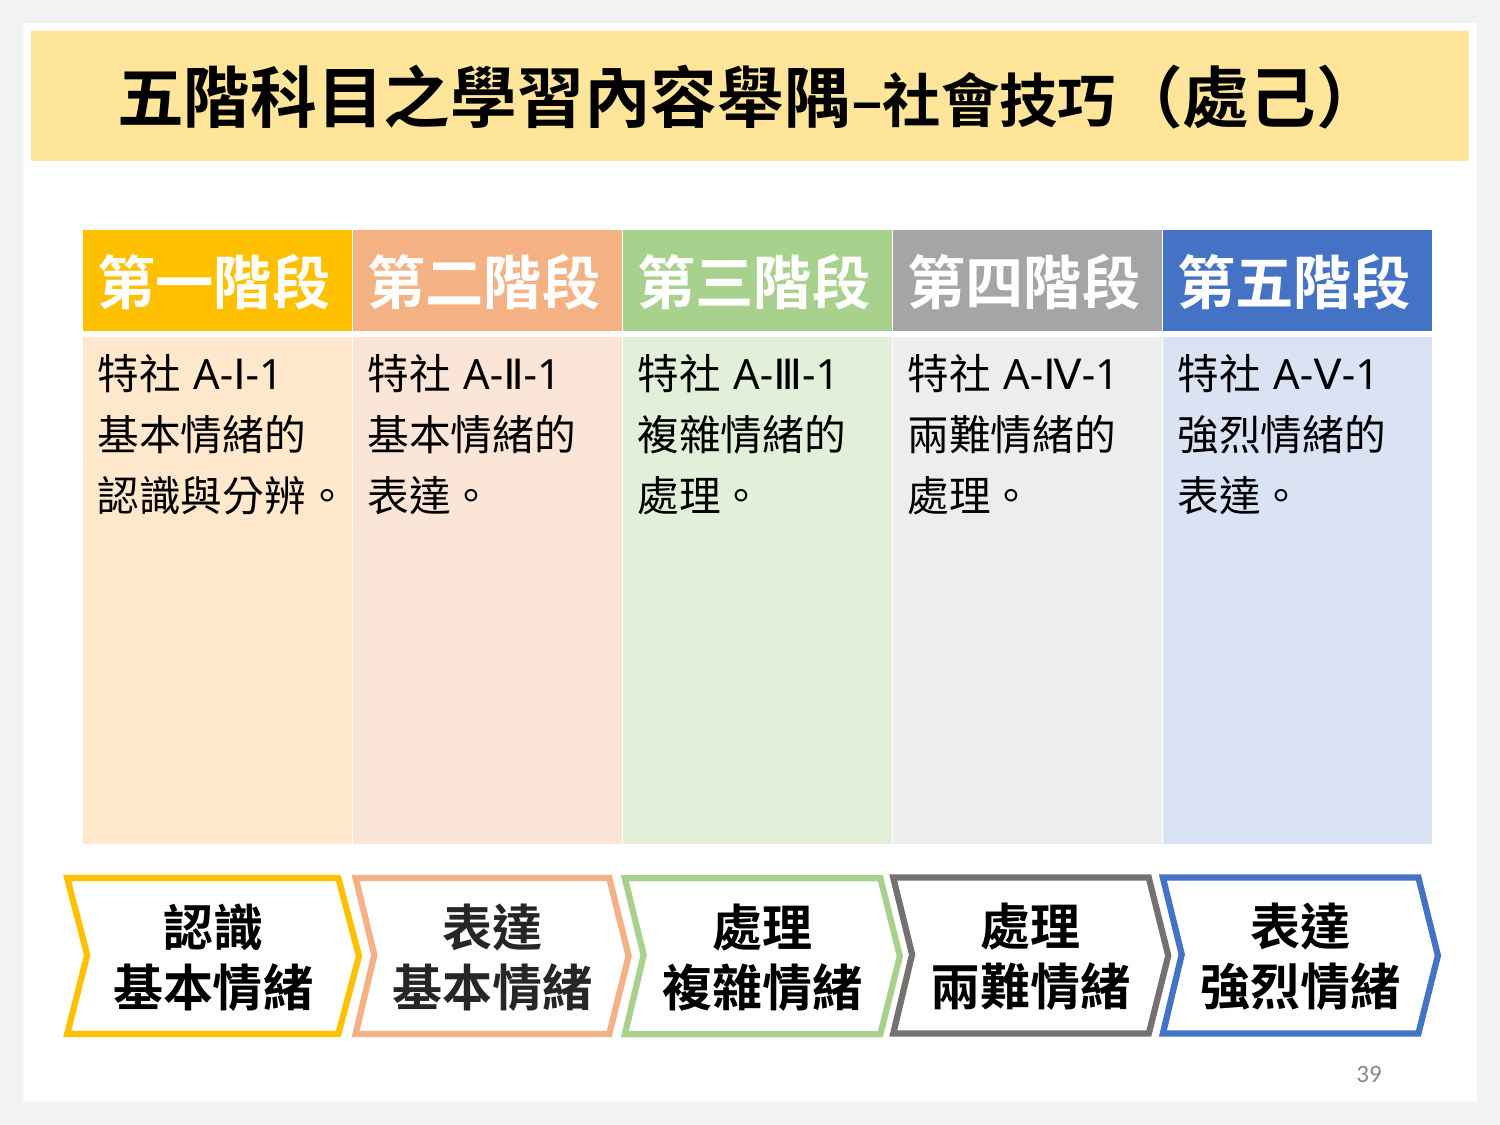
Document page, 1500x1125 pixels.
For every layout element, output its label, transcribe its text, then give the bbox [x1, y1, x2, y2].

text_box 認識 基本情緒 [67, 878, 359, 1034]
text_box 表達 基本情緒 [355, 878, 629, 1034]
table_header 第四階段 [893, 230, 1162, 331]
text_box 表達 強烈情緒 [1162, 877, 1438, 1034]
table_header 第五階段 [1163, 230, 1432, 331]
table_header 第一階段 [83, 230, 352, 331]
table_cell 特社A-Ⅳ-1 兩難情緒的處理。 [893, 337, 1162, 844]
table_header 第二階段 [353, 230, 622, 331]
table_header 第三階段 [623, 230, 892, 331]
slide_number <編號> [1059, 1042, 1397, 1103]
table_cell 特社A-Ⅴ-1 強烈情緒的表達。 [1163, 337, 1432, 844]
text_box 處理 複雜情緒 [624, 878, 900, 1035]
text_box 五階科目之學習內容舉隅–社會技巧（處己） [31, 30, 1469, 161]
table_cell 特社A-Ⅱ-1 基本情緒的表達。 [353, 337, 622, 844]
table_cell 特社A-Ⅰ-1 基本情緒的認識與分辨。 [83, 337, 352, 844]
table_cell 特社A-Ⅲ-1 複雜情緒的處理。 [623, 337, 892, 844]
text_box 處理 兩難情緒 [893, 877, 1169, 1034]
